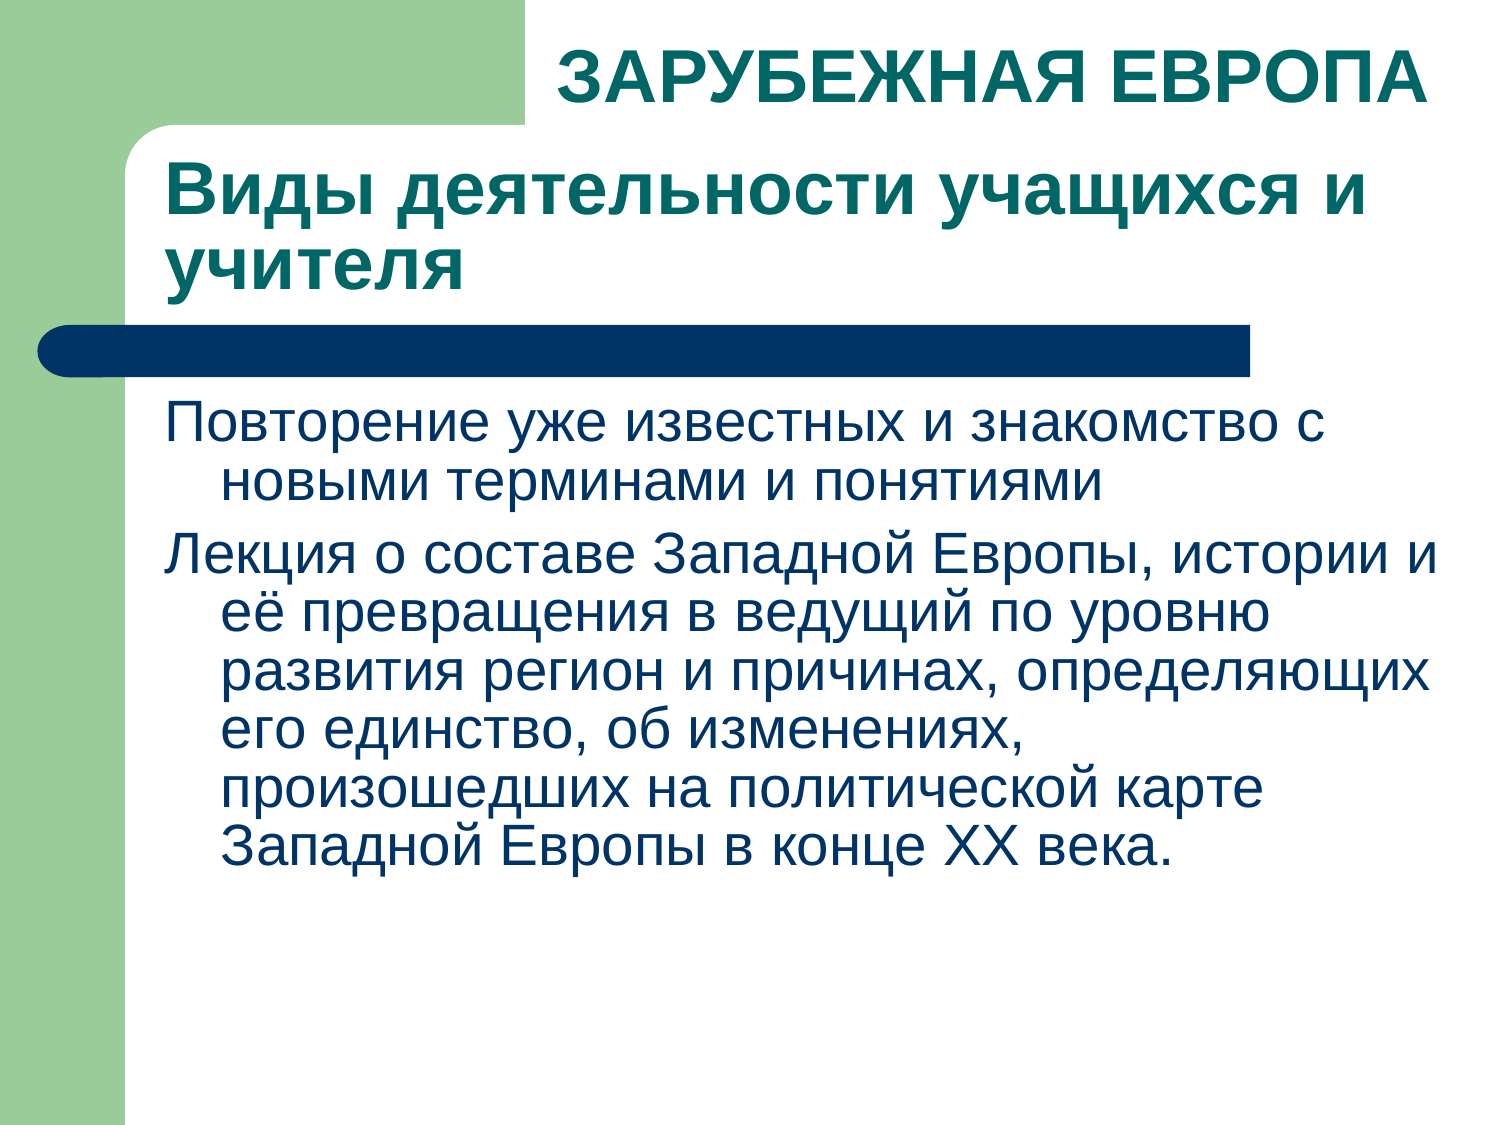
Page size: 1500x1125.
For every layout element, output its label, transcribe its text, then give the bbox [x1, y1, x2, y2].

title Виды деятельности учащихся и учителя [149, 124, 1463, 313]
list Повторение уже известных и знакомство с новыми терминами и понятиями Лекция о составе Западной Европы, истории и её превращения в ведущий по уровню развития регион и причинах, определяющих его единство, об изменениях, произошедших на политической карте Западной Европы в конце ХХ века. [149, 387, 1463, 1034]
text_box ЗАРУБЕЖНАЯ ЕВРОПА [487, 0, 1500, 125]
